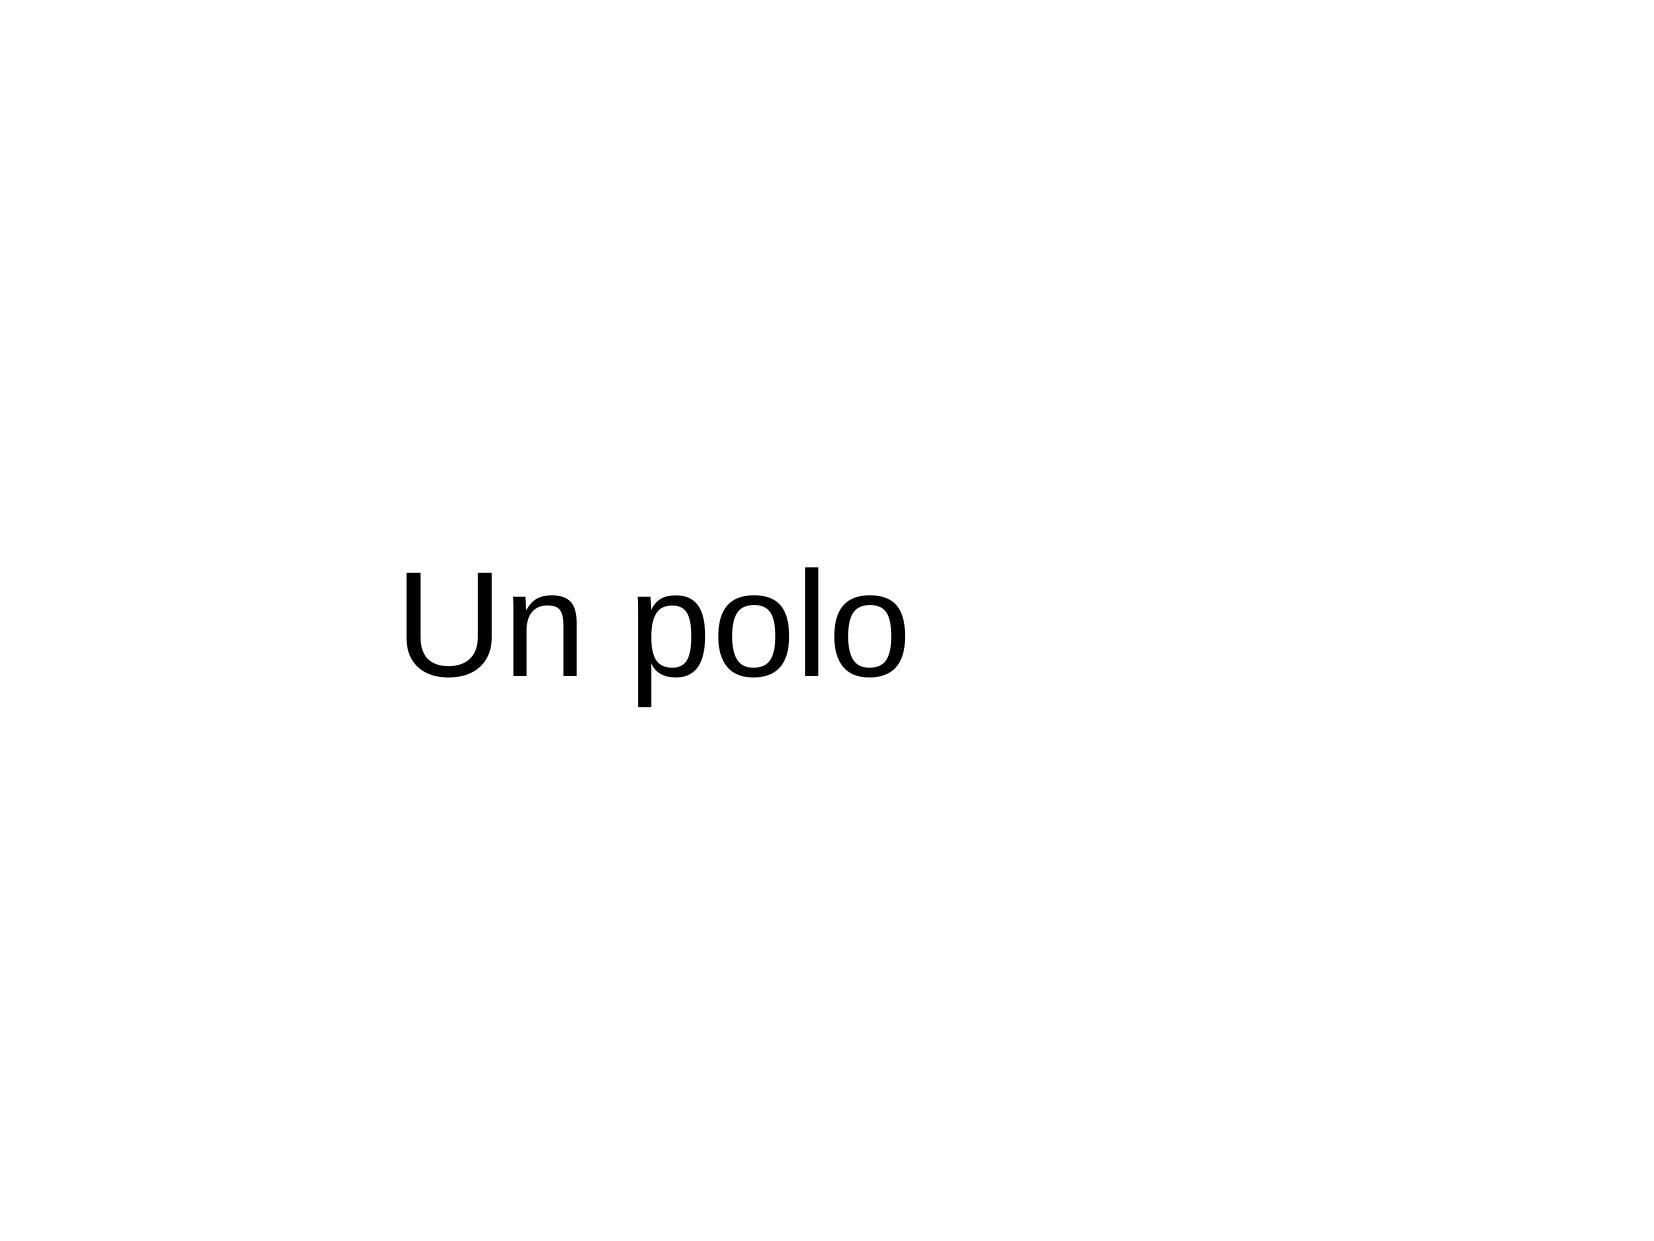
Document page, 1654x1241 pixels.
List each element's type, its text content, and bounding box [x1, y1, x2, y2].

text_box Un polo [380, 533, 1279, 717]
